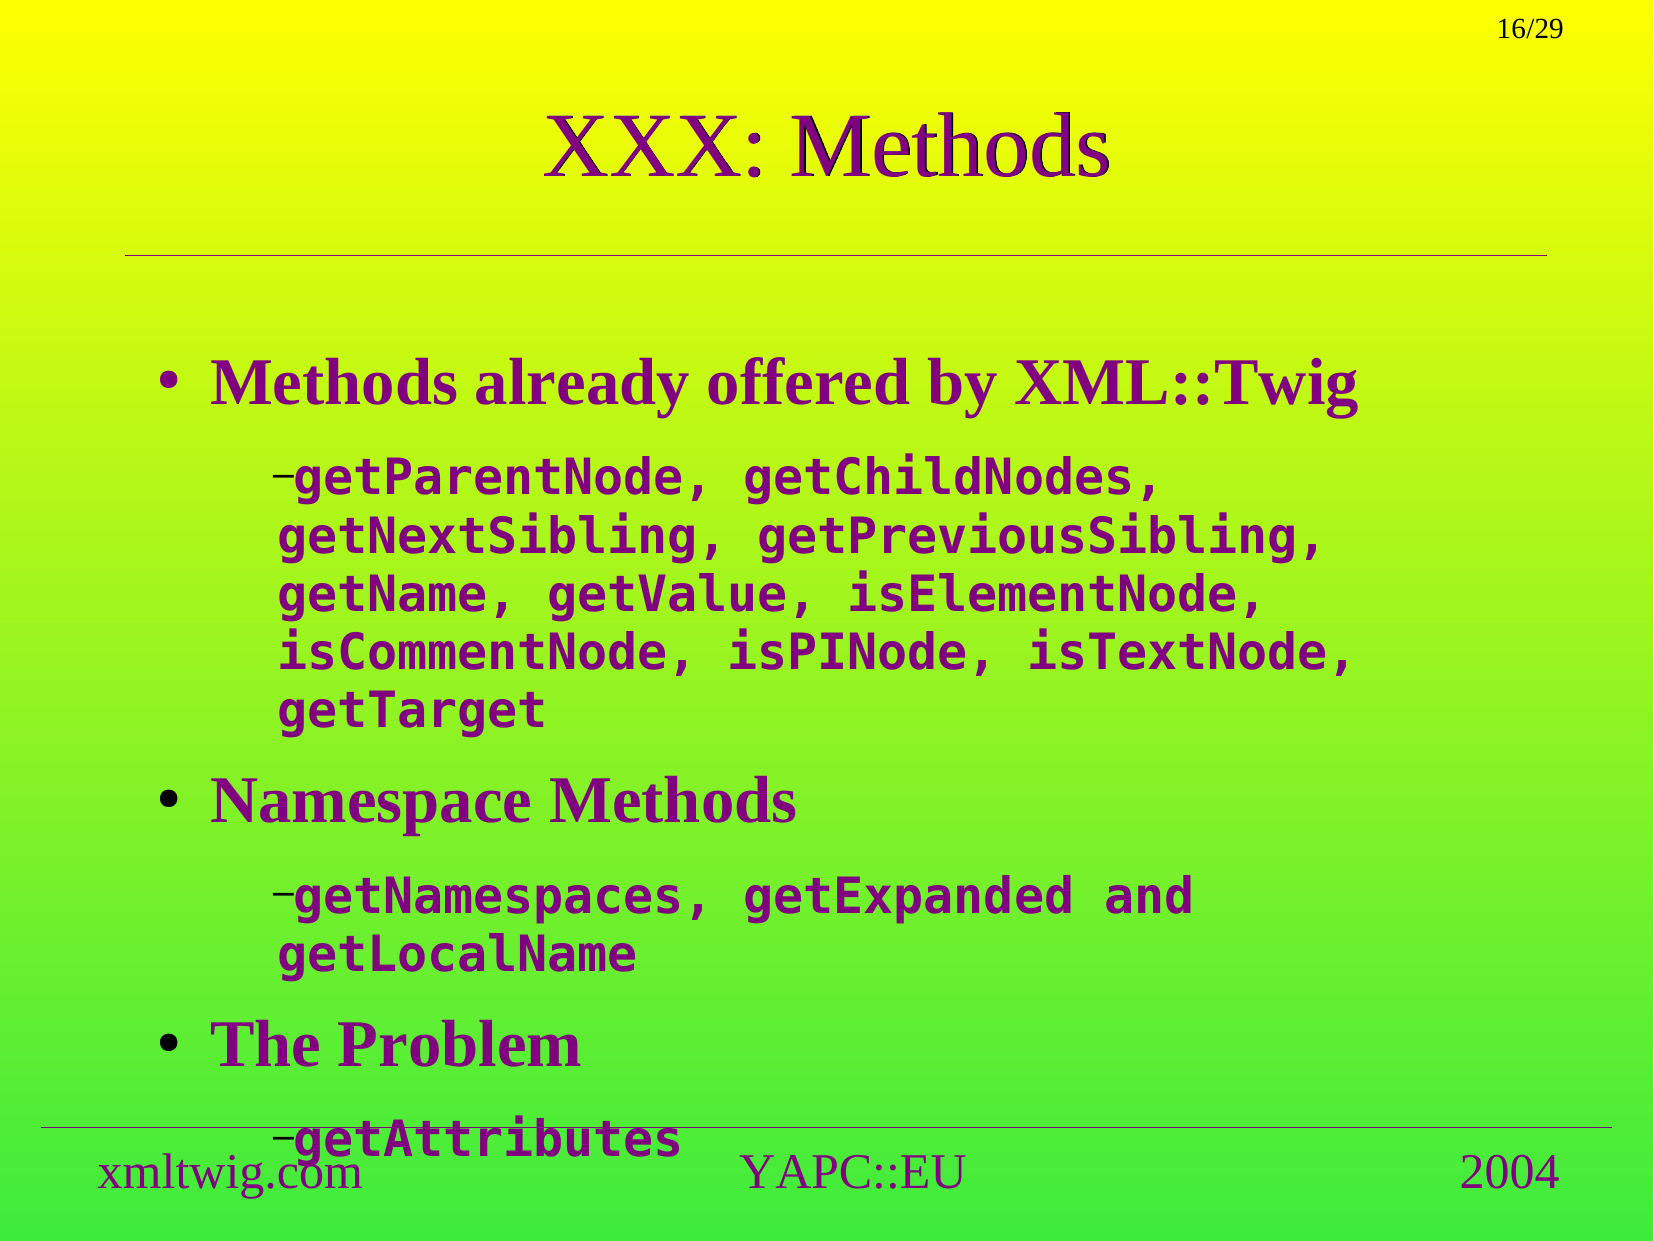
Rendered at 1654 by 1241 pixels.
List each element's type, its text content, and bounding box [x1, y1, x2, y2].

list Methods already offered by XML::Twig getParentNode, getChildNodes, getNextSibling, getPreviousSibling, getName, getValue, isElementNode, isCommentNode, isPINode, isTextNode, getTarget Namespace Methods getNamespaces, getExpanded and getLocalName The Problem getAttributes [121, 344, 1533, 1132]
title XXX: Methods [121, 66, 1533, 225]
